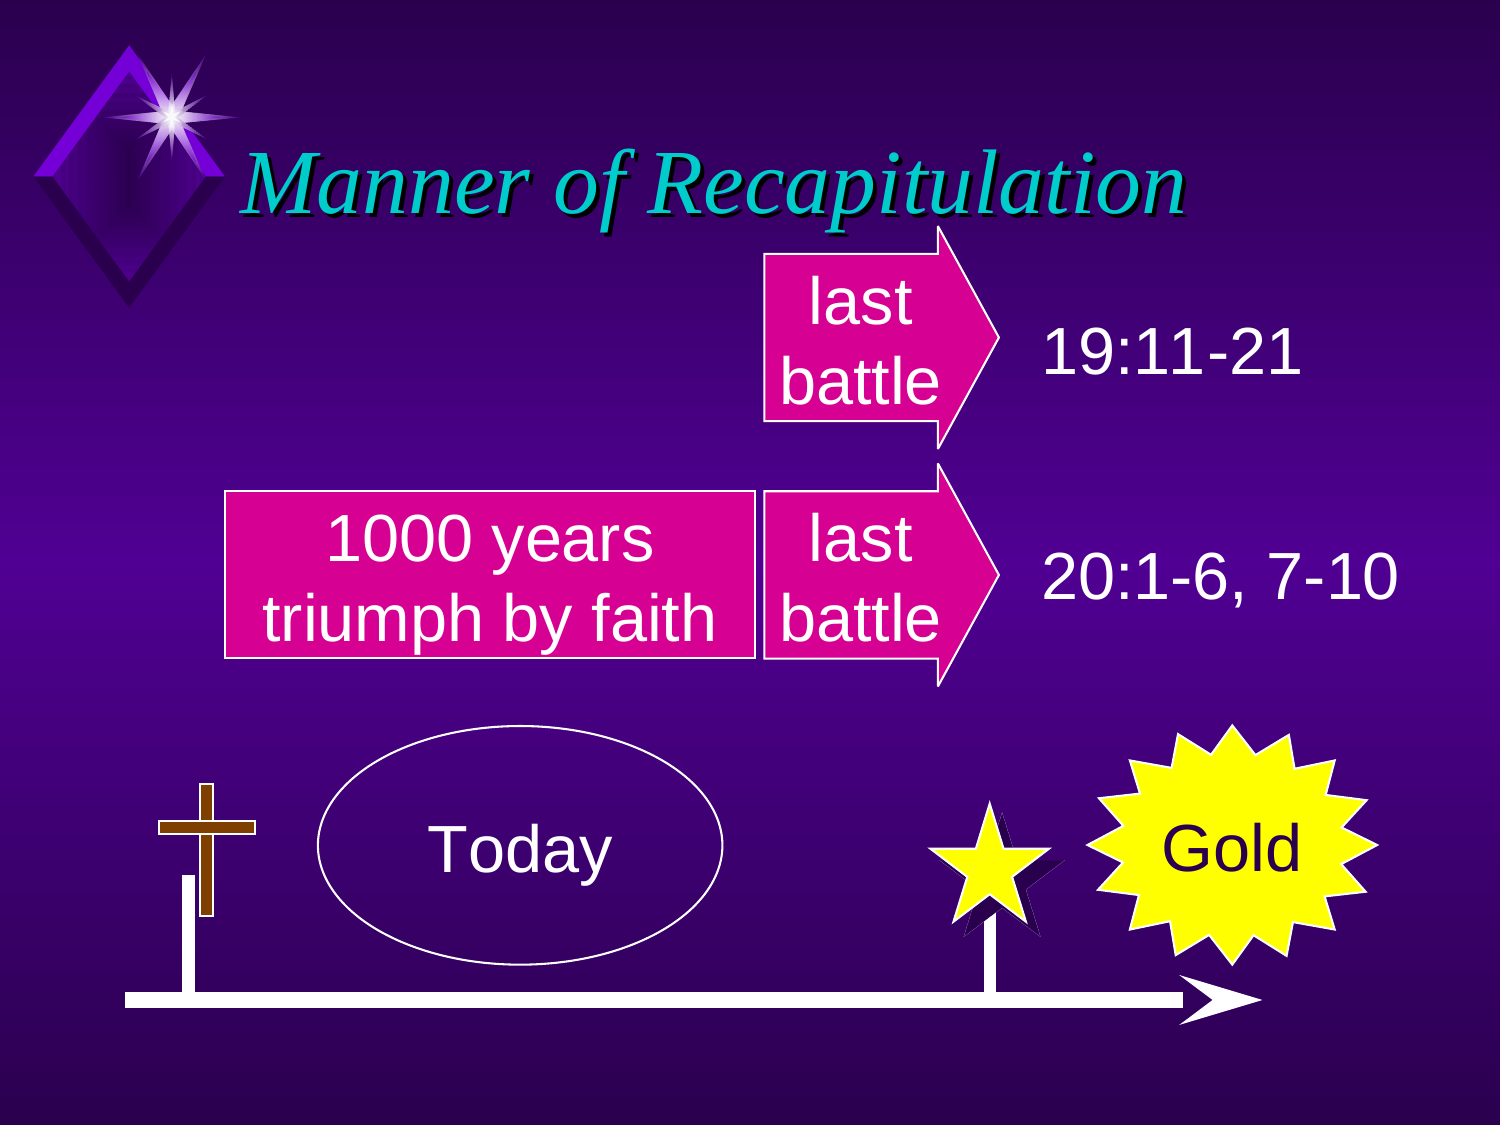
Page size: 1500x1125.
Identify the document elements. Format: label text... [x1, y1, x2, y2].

text_box 20:1-6, 7-10 [1026, 524, 1474, 621]
text_box 1000 years triumph by faith [224, 491, 756, 659]
title Manner of Recapitulation [224, 78, 1388, 288]
text_box last battle [764, 463, 999, 687]
text_box [930, 803, 1049, 922]
text_box 19:11-21 [1026, 299, 1369, 396]
text_box [159, 783, 255, 917]
text_box Today [317, 726, 723, 965]
text_box Gold [1087, 725, 1378, 965]
text_box last battle [764, 226, 999, 449]
